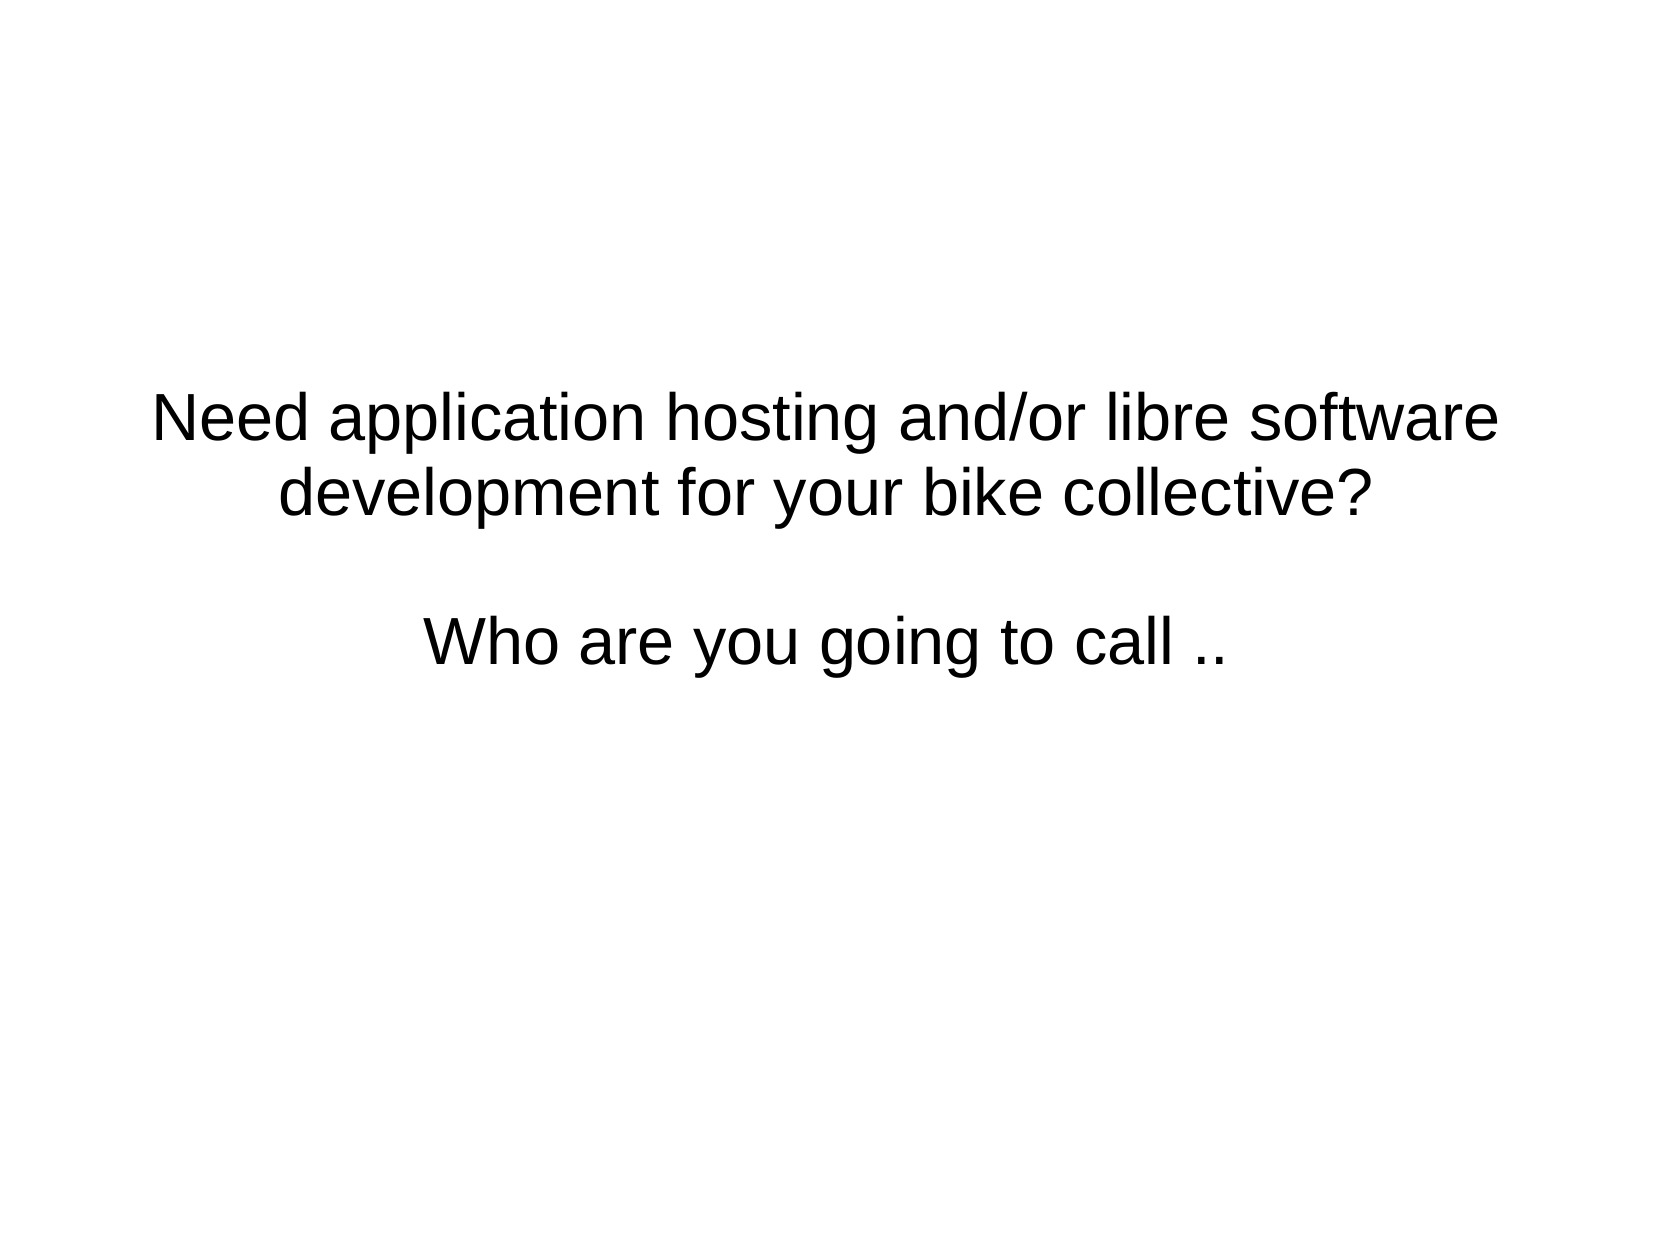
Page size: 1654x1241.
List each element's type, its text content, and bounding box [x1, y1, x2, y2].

subtitle Need application hosting and/or libre software development for your bike collective? Who are you going to call .. [82, 49, 1571, 1010]
